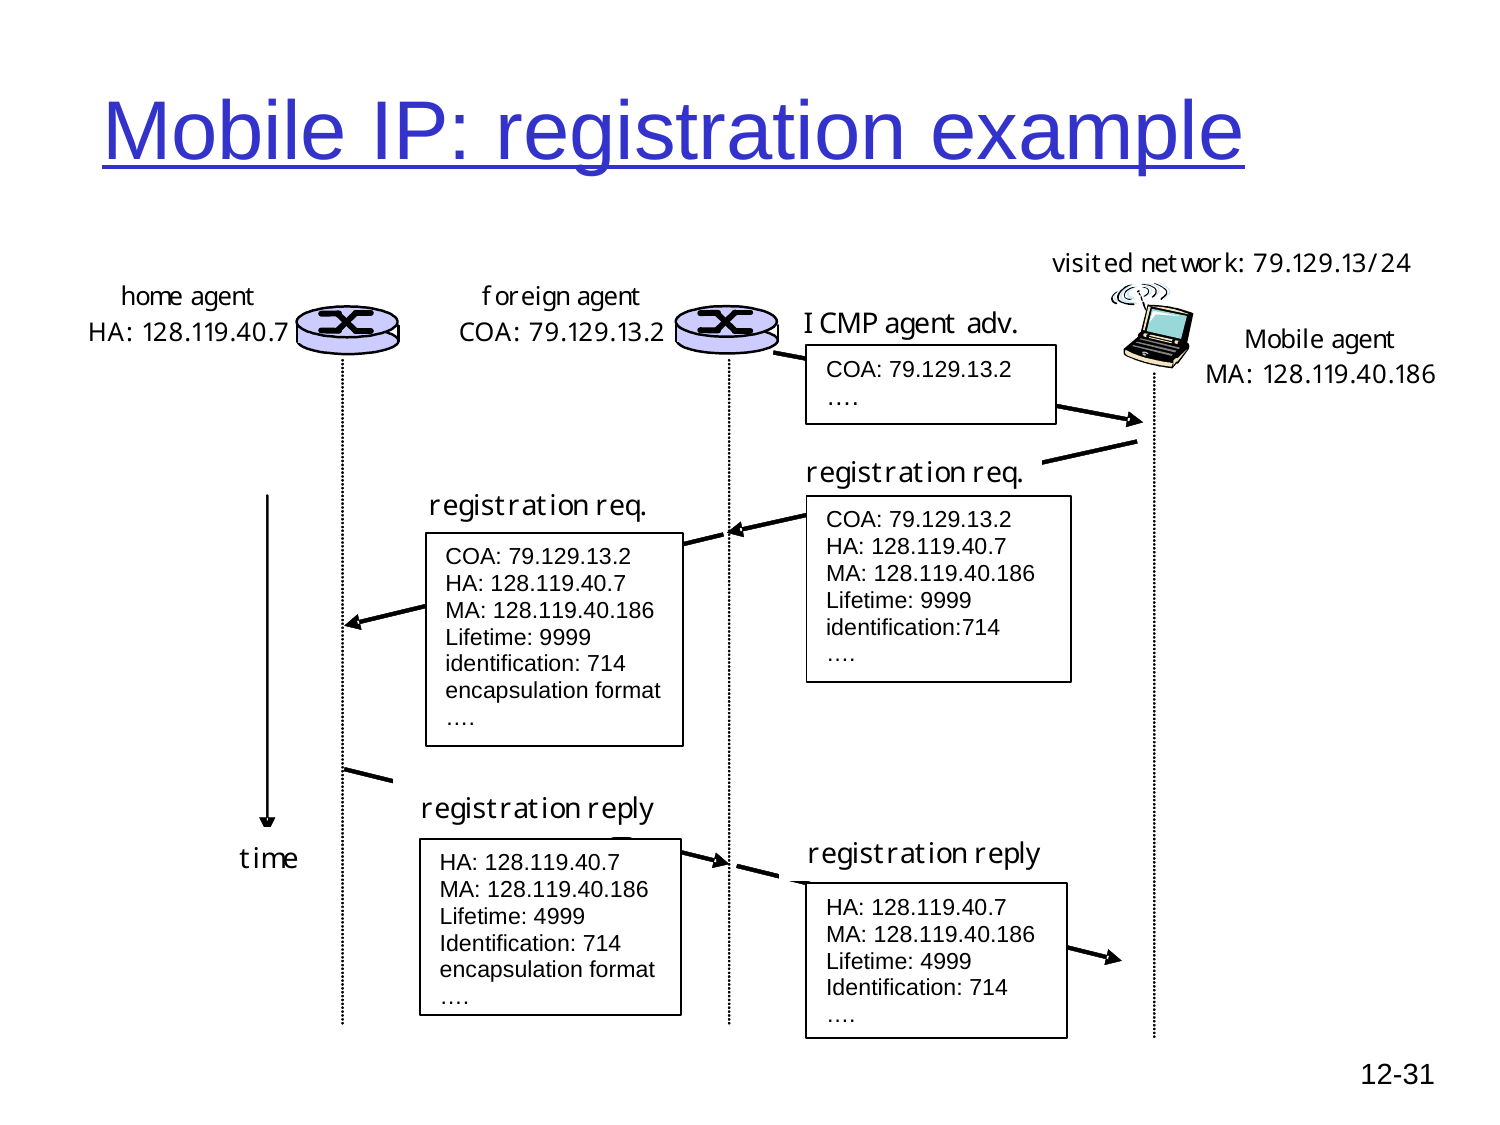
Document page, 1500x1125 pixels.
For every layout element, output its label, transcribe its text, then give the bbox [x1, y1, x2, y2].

title Mobile IP: registration example [87, 37, 1363, 225]
chart [70, 234, 1460, 1041]
